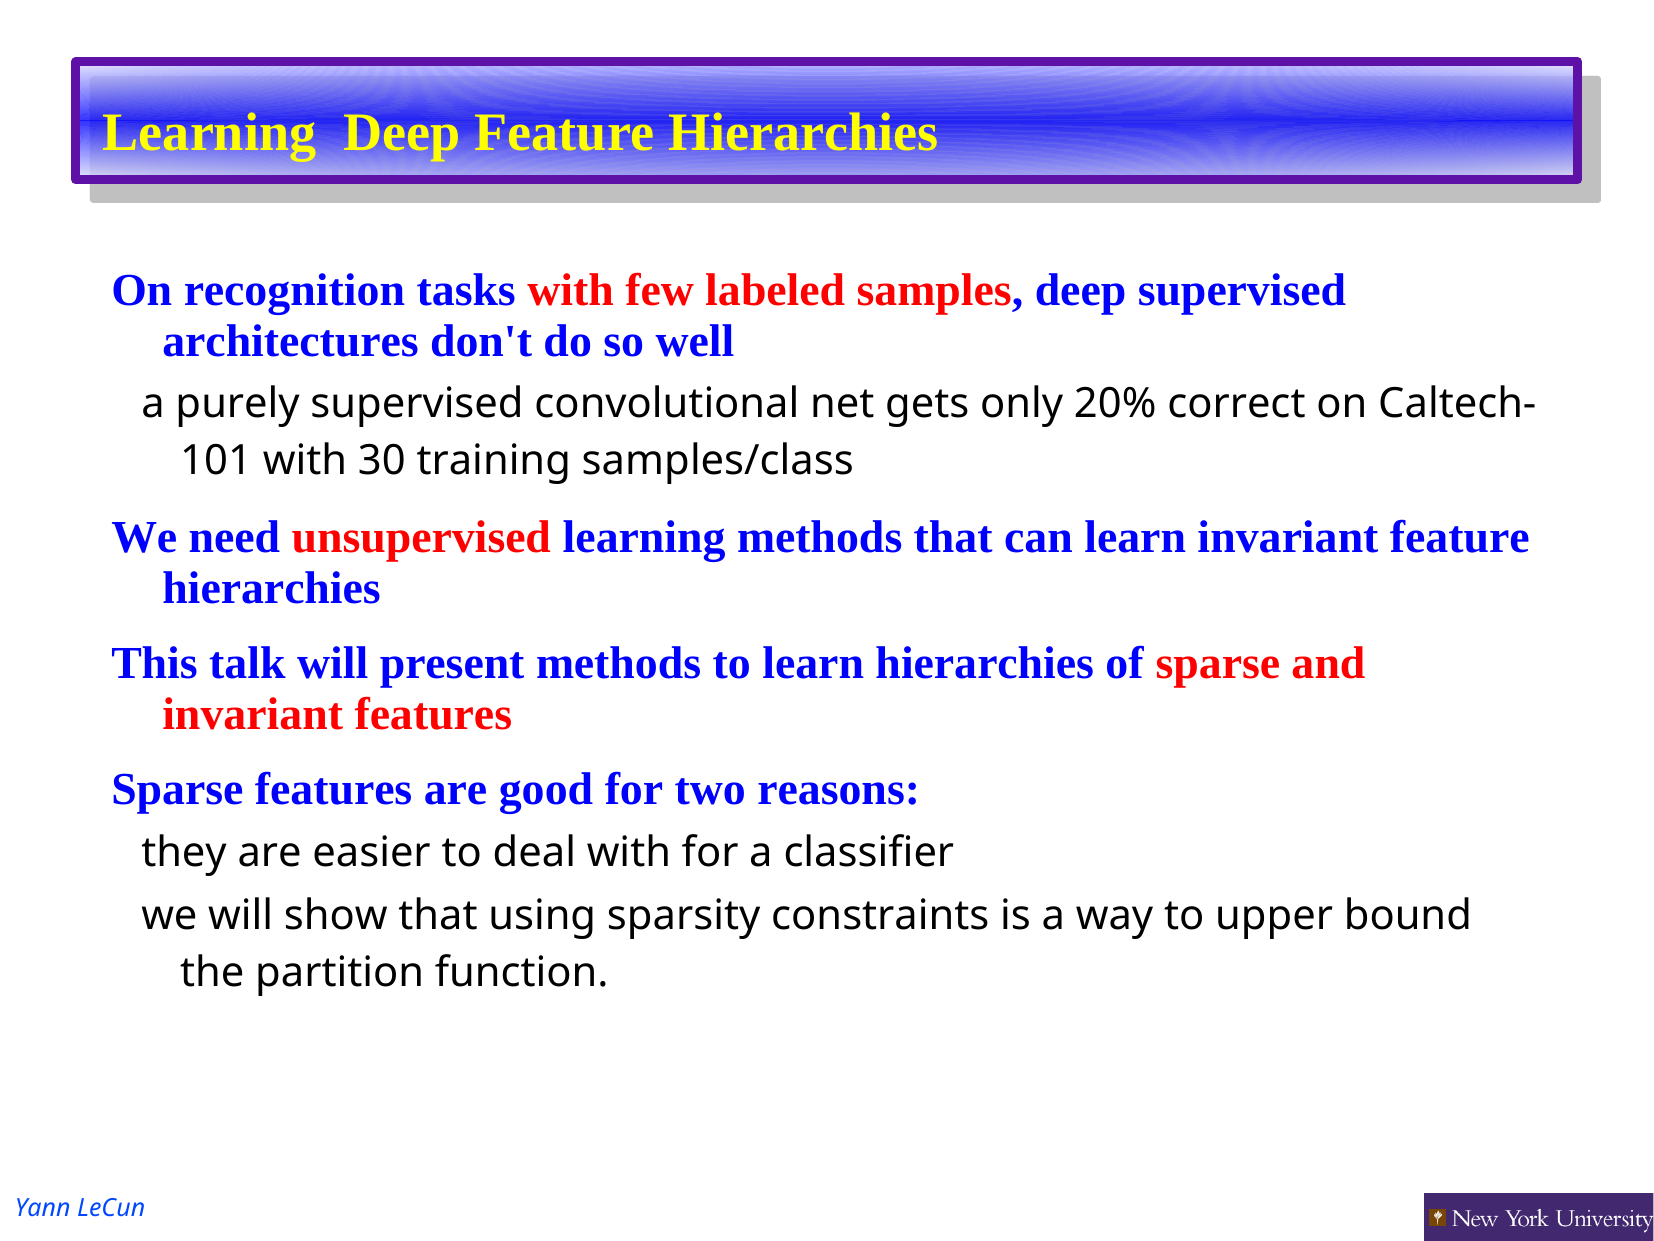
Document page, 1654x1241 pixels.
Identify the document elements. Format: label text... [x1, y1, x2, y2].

list On recognition tasks with few labeled samples, deep supervised architectures don't do so well a purely supervised convolutional net gets only 20% correct on Caltech-101 with 30 training samples/class We need unsupervised learning methods that can learn invariant feature hierarchies This talk will present methods to learn hierarchies of sparse and invariant features Sparse features are good for two reasons: they are easier to deal with for a classifier we will show that using sparsity constraints is a way to upper bound the partition function. [111, 265, 1546, 1123]
picture [1424, 1193, 1654, 1241]
title Learning Deep Feature Hierarchies [75, 61, 1578, 180]
